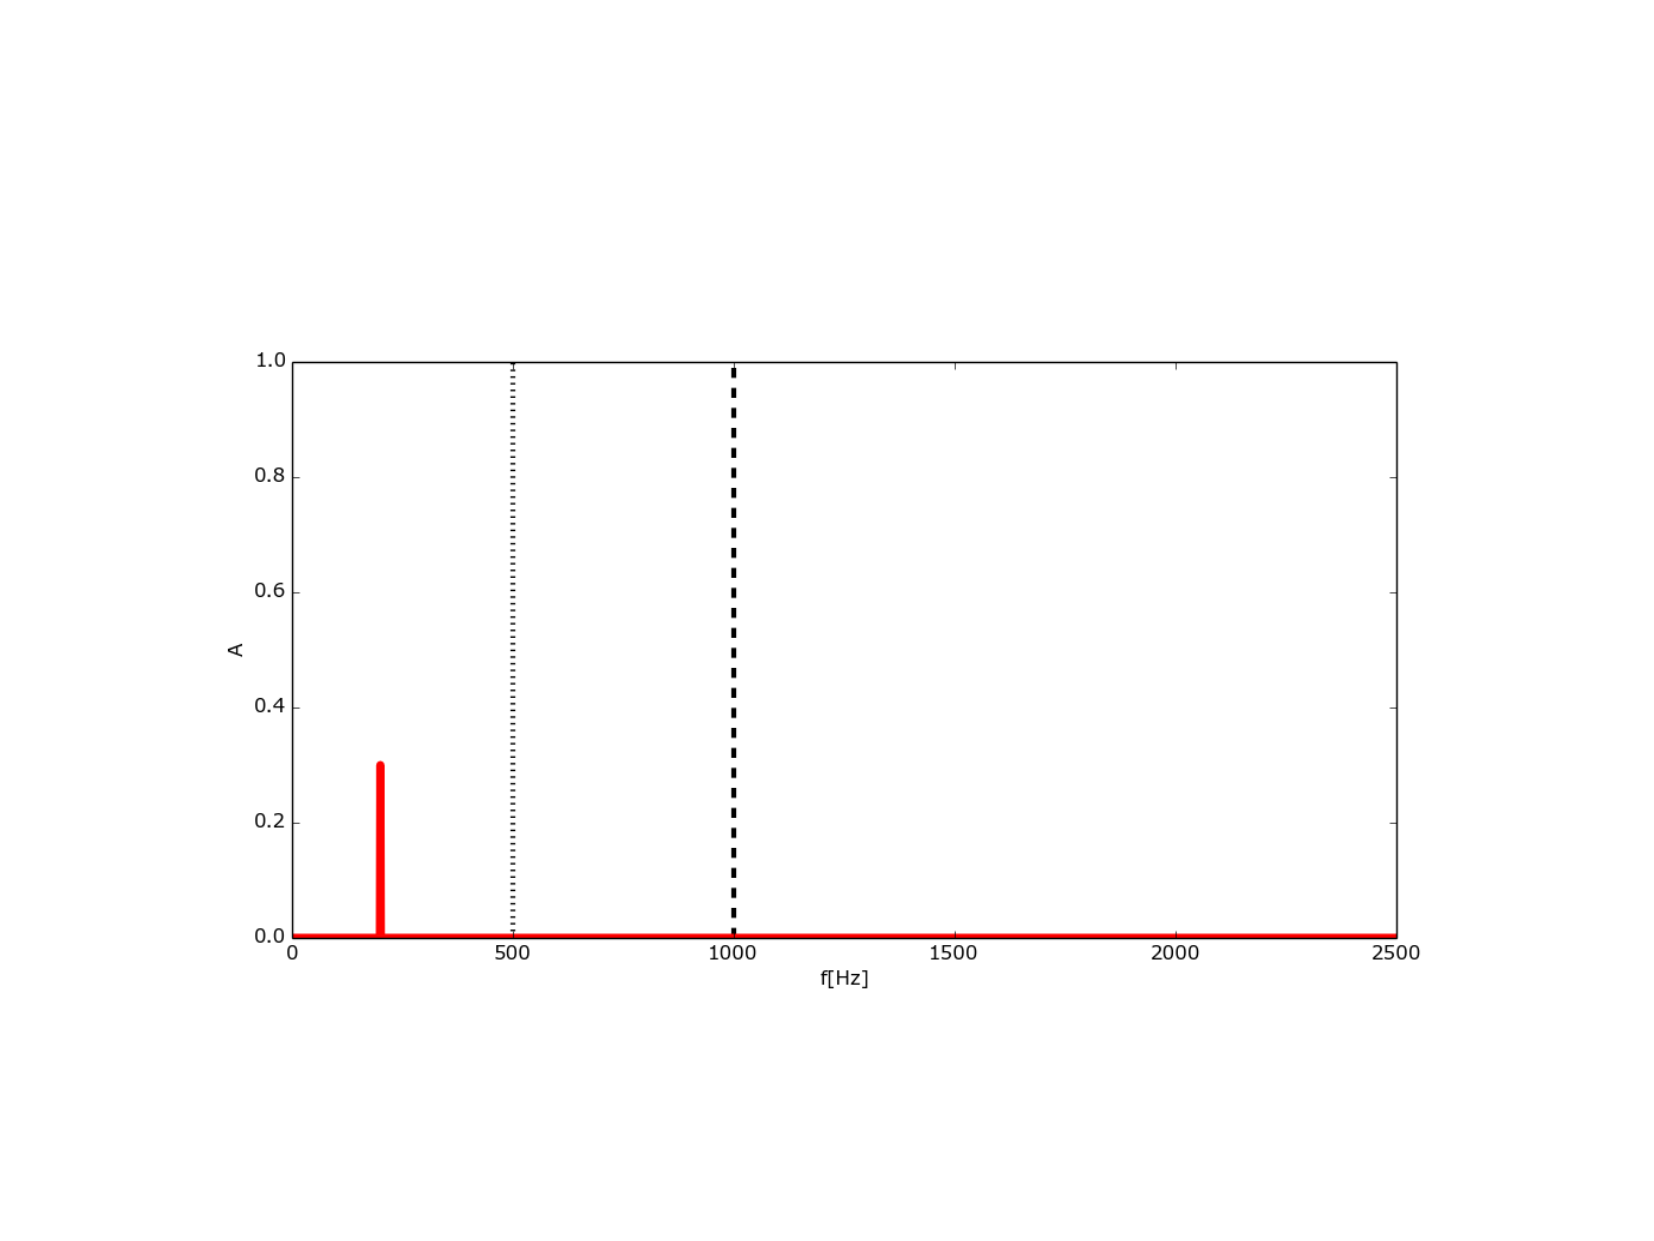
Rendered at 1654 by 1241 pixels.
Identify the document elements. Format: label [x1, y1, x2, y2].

picture [114, 290, 1539, 1010]
